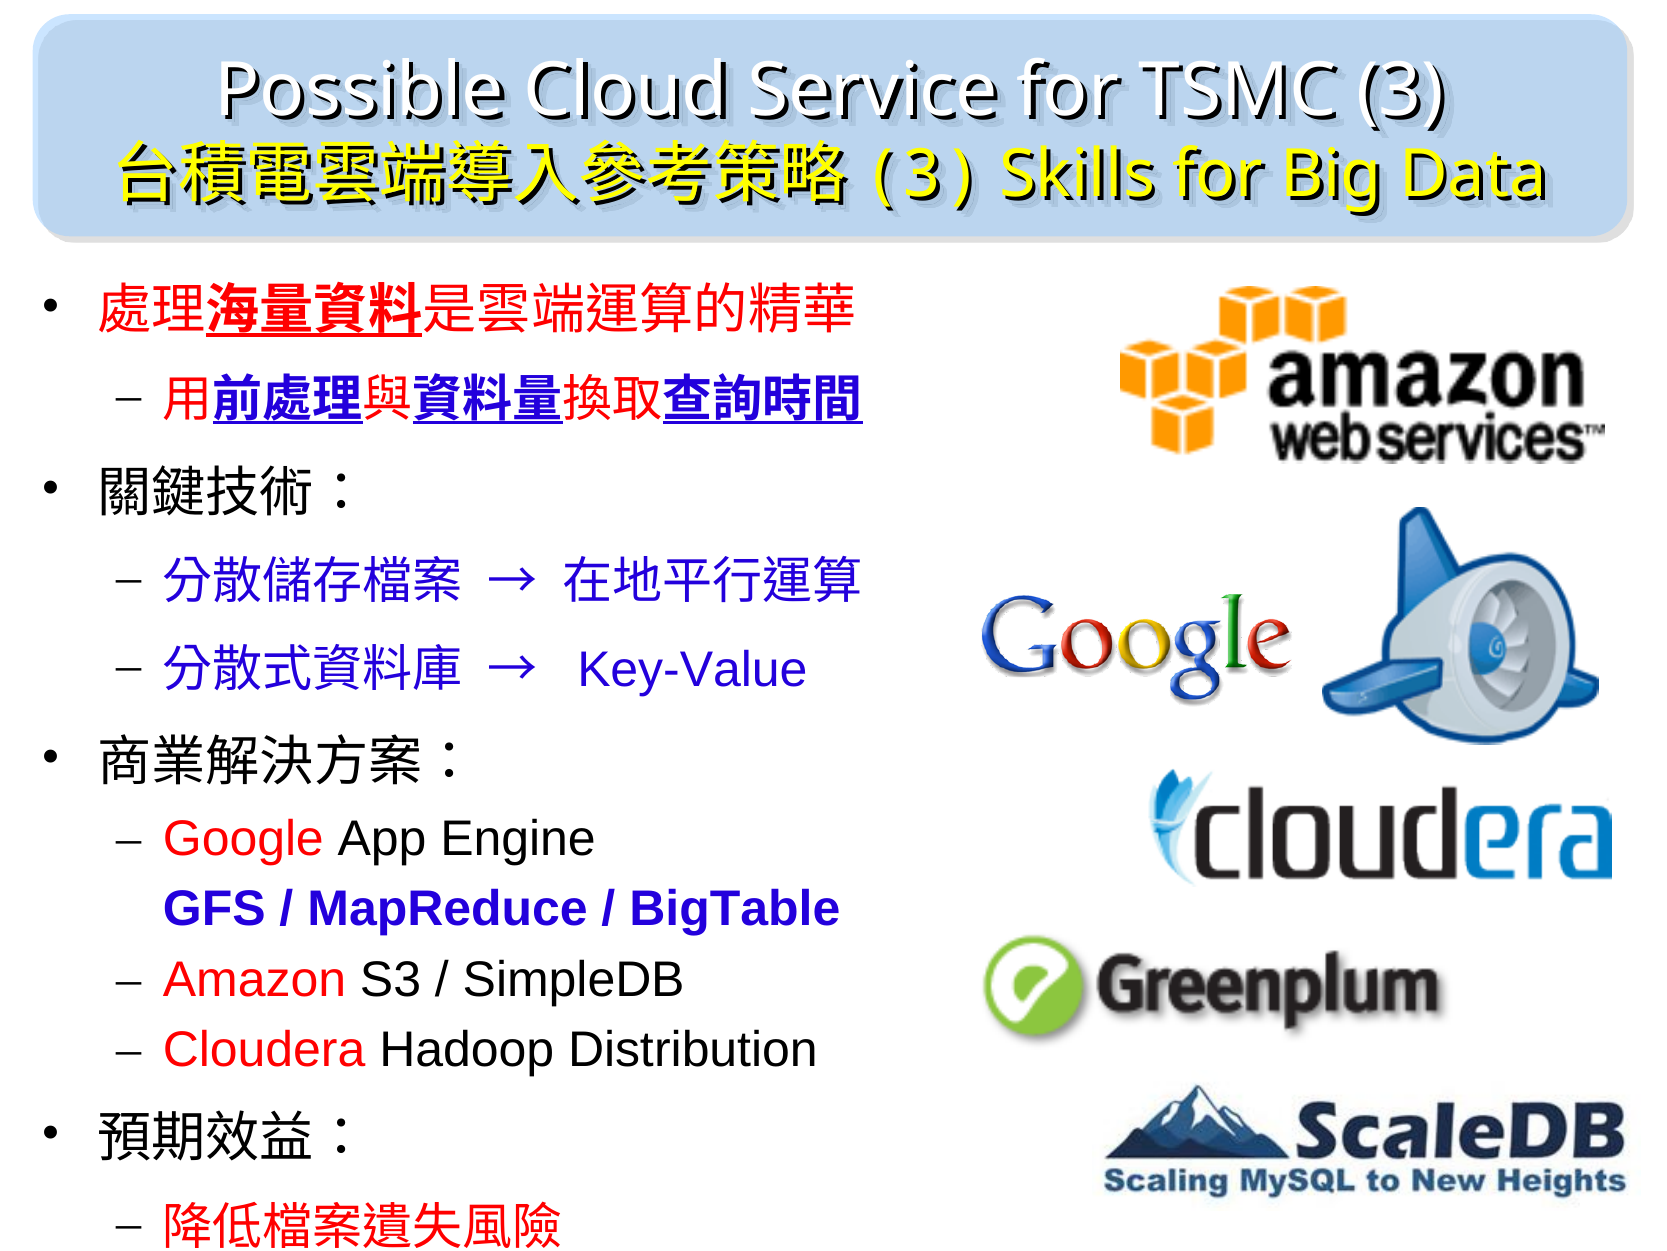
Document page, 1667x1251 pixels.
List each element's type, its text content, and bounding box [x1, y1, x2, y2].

list 處理海量資料是雲端運算的精華 用前處理與資料量換取查詢時間 關鍵技術： 分散儲存檔案 → 在地平行運算 分散式資料庫 → Key-Value 商業解決方案： Google App Engine GFS / MapReduce / BigTable Amazon S3 / SimpleDB Cloudera Hadoop Distribution 預期效益： 降低檔案遺失風險 降低資料傳輸成本 [40, 265, 910, 1231]
picture [1092, 1070, 1641, 1211]
picture [1148, 768, 1612, 887]
text_box Possible Cloud Service for TSMC (3) 台積電雲端導入參考策略(3) Skills for Big Data [32, 14, 1628, 237]
picture [1322, 507, 1599, 745]
picture [973, 590, 1300, 709]
picture [1120, 286, 1605, 464]
picture [979, 931, 1463, 1050]
